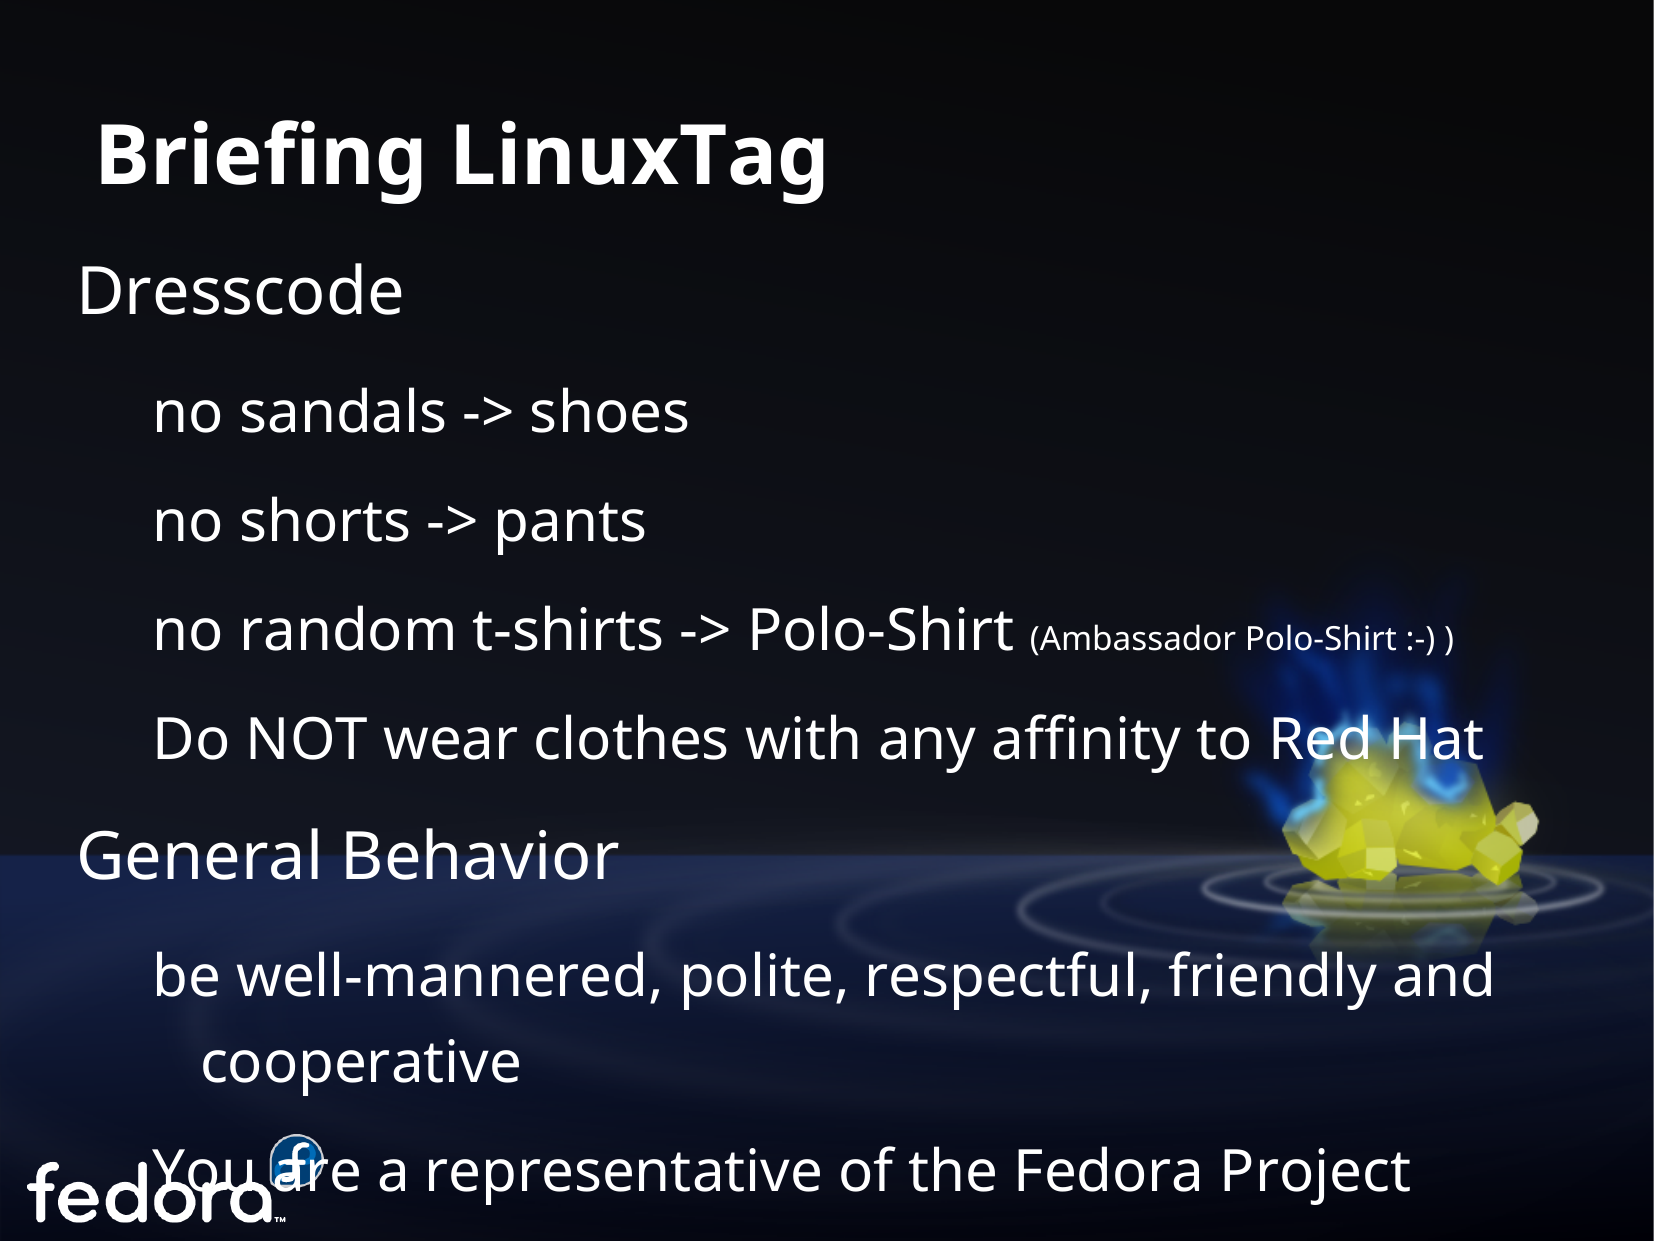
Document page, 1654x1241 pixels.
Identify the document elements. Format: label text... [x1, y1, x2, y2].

list Dresscode no sandals -> shoes no shorts -> pants no random t-shirts -> Polo-Shirt (Ambassador Polo-Shirt :-) ) Do NOT wear clothes with any affinity to Red Hat General Behavior be well-mannered, polite, respectful, friendly and cooperative You are a representative of the Fedora Project [59, 236, 1624, 1161]
title Briefing LinuxTag [59, 88, 1624, 207]
picture [0, 0, 1654, 1241]
